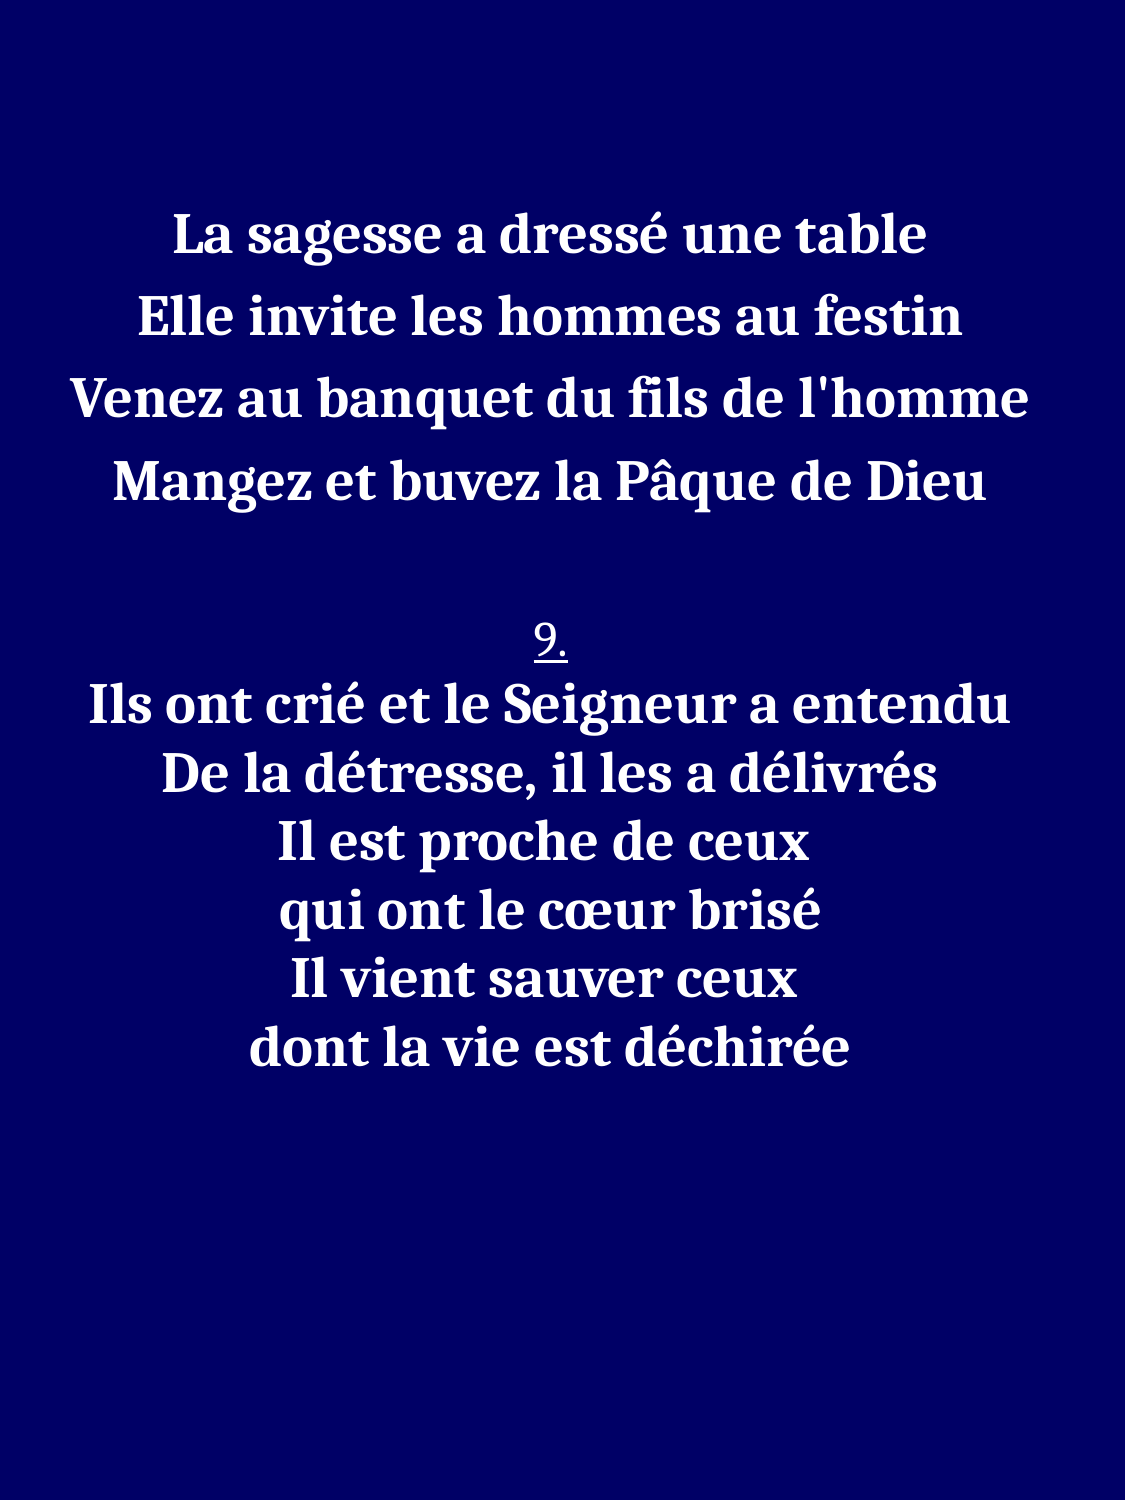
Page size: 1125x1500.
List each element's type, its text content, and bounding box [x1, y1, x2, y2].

text_box La sagesse a dressé une table Elle invite les hommes au festin Venez au banquet du fils de l'homme Mangez et buvez la Pâque de Dieu 9. Ils ont crié et le Seigneur a entendu De la détresse, il les a délivrés Il est proche de ceux qui ont le cœur brisé Il vient sauver ceux dont la vie est déchirée [0, 200, 1113, 1323]
